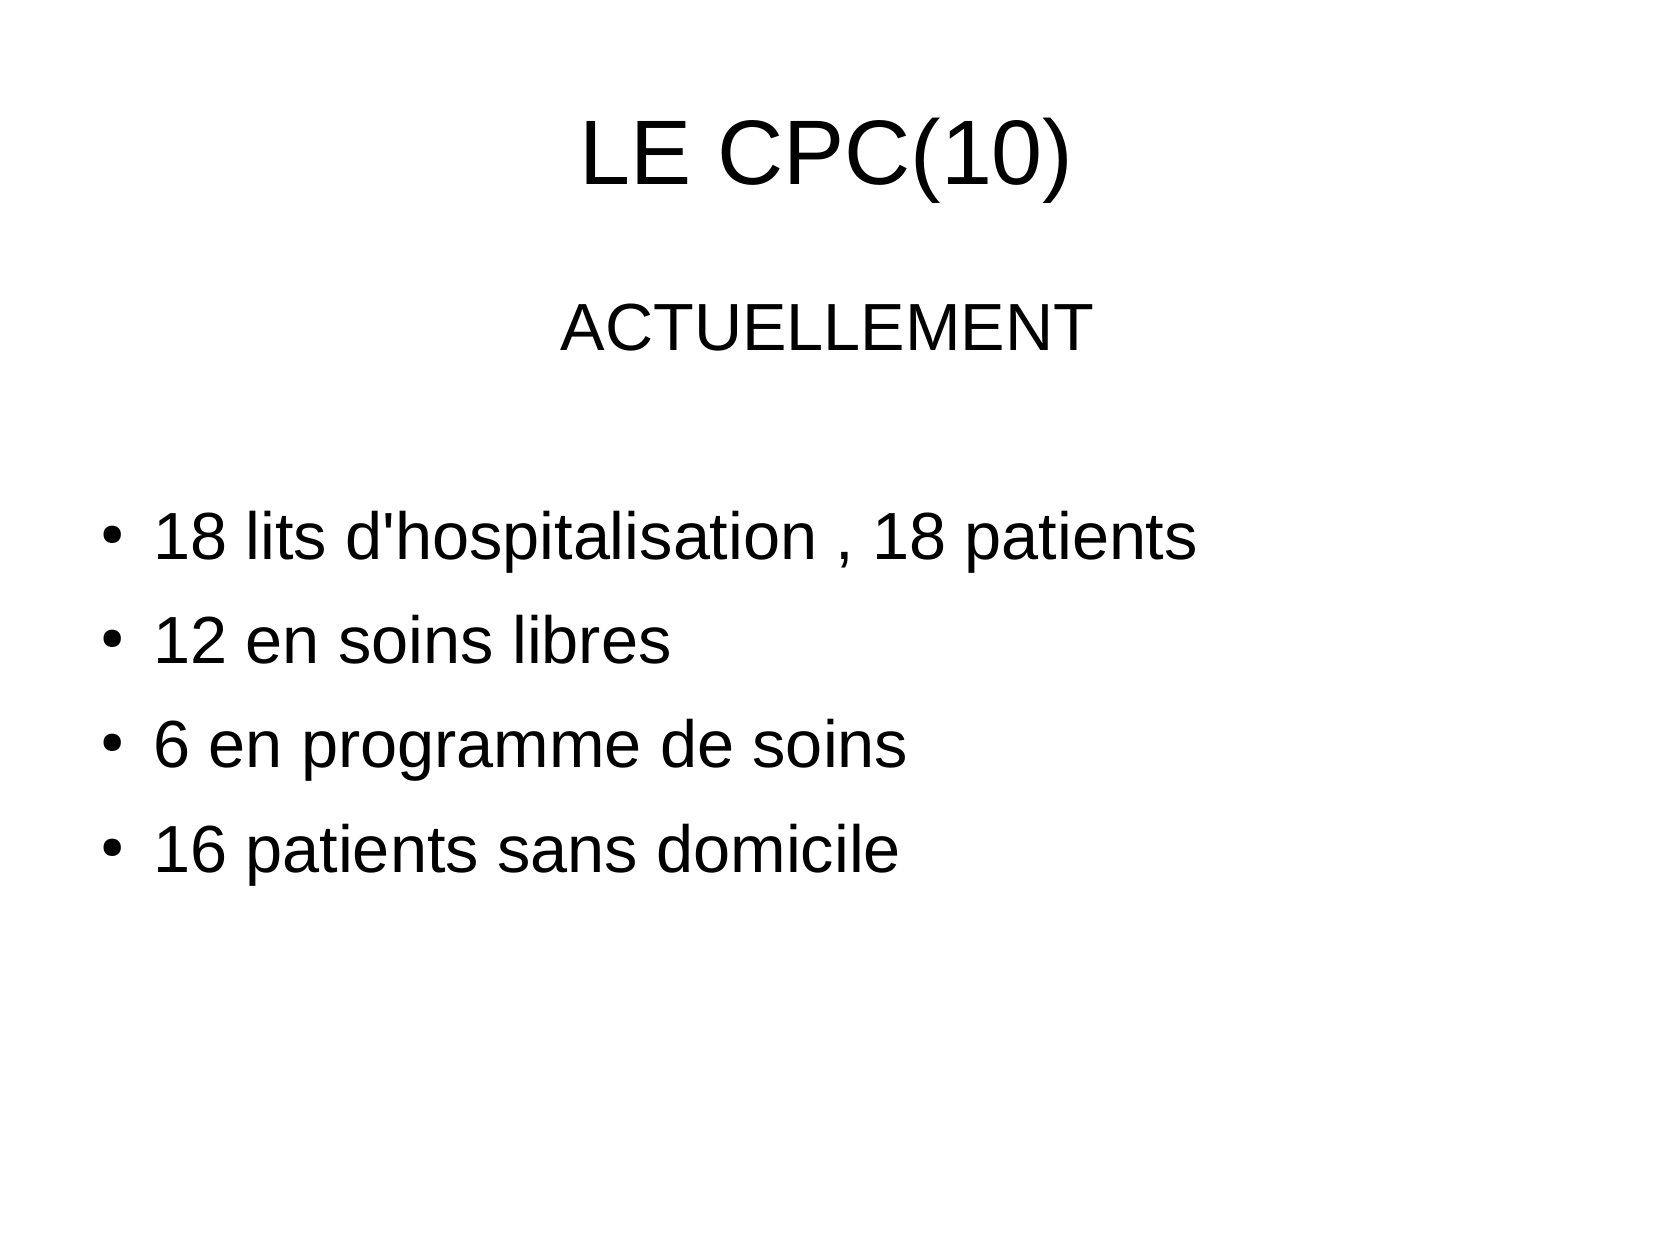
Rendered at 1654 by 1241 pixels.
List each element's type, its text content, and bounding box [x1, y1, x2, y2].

title LE CPC(10) [82, 49, 1571, 257]
list ACTUELLEMENT 18 lits d'hospitalisation , 18 patients 12 en soins libres 6 en programme de soins 16 patients sans domicile [82, 290, 1571, 1109]
